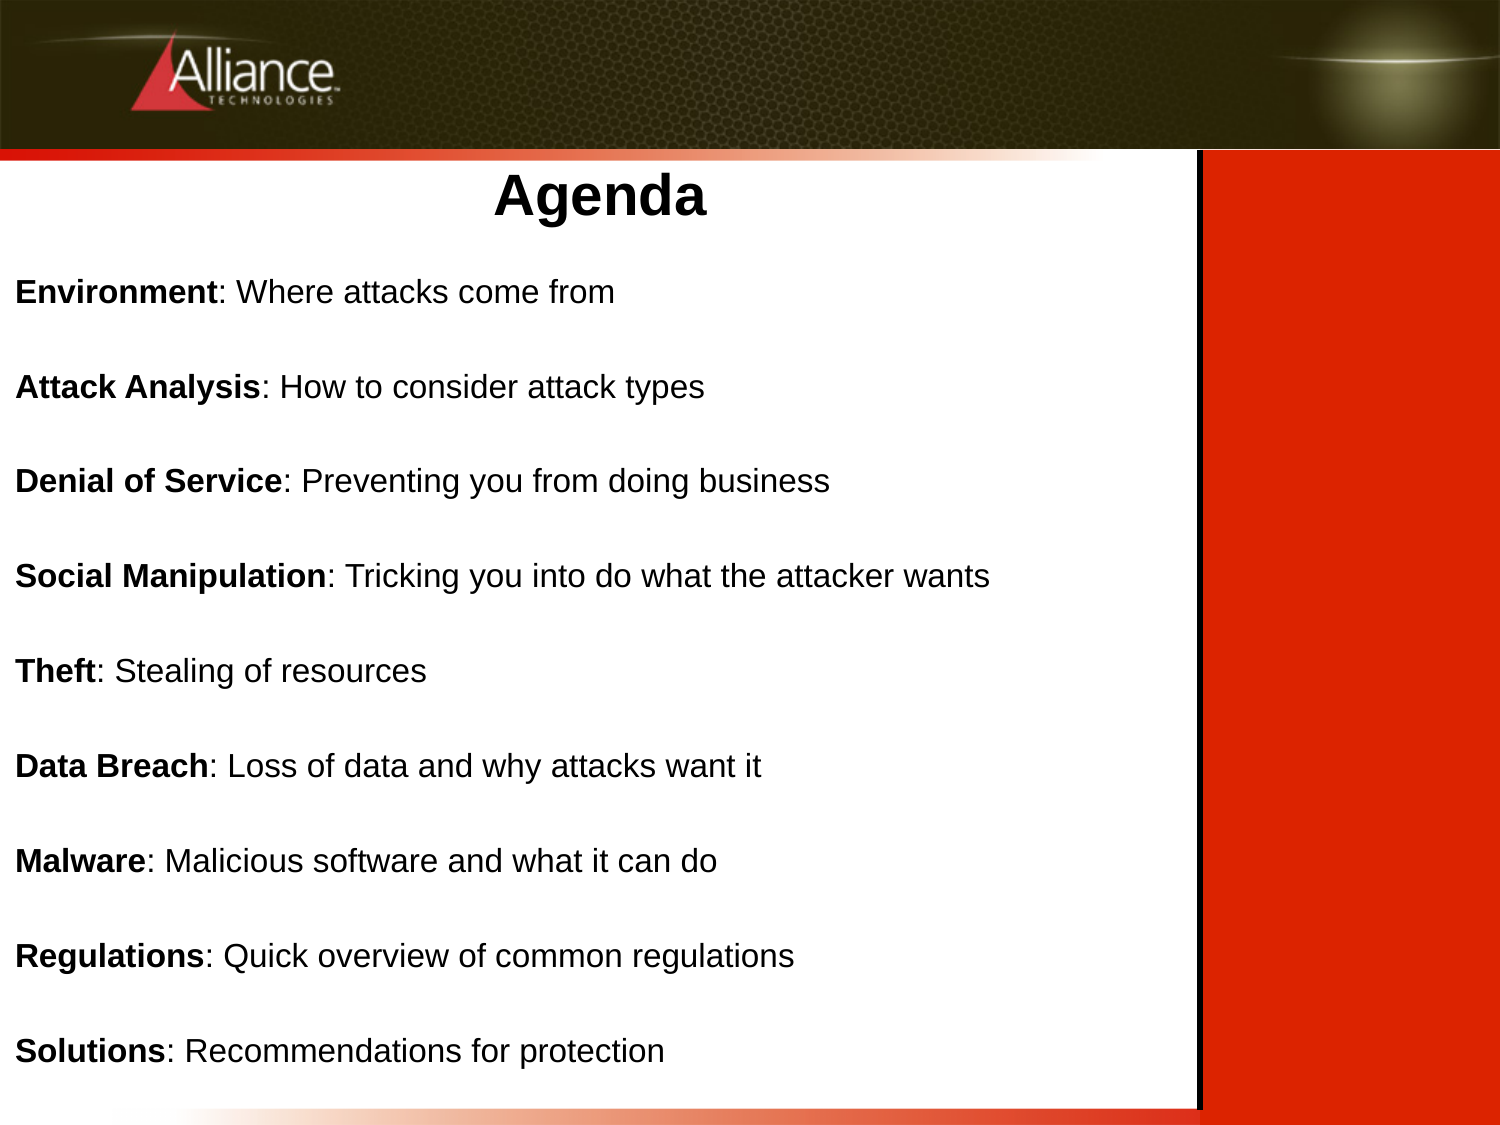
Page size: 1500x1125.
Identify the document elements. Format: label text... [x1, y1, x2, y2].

text_box [1200, 149, 1500, 1125]
picture [0, 0, 1500, 150]
text_box Environment: Where attacks come from Attack Analysis: How to consider attack types Denial of Service: Preventing you from doing business Social Manipulation: Tricking you into do what the attacker wants Theft: Stealing of resources Data Breach: Loss of data and why attacks want it Malware: Malicious software and what it can do Regulations: Quick overview of common regulations Solutions: Recommendations for protection [0, 263, 1163, 1077]
title Agenda [0, 150, 1201, 263]
picture [114, 1109, 1200, 1125]
